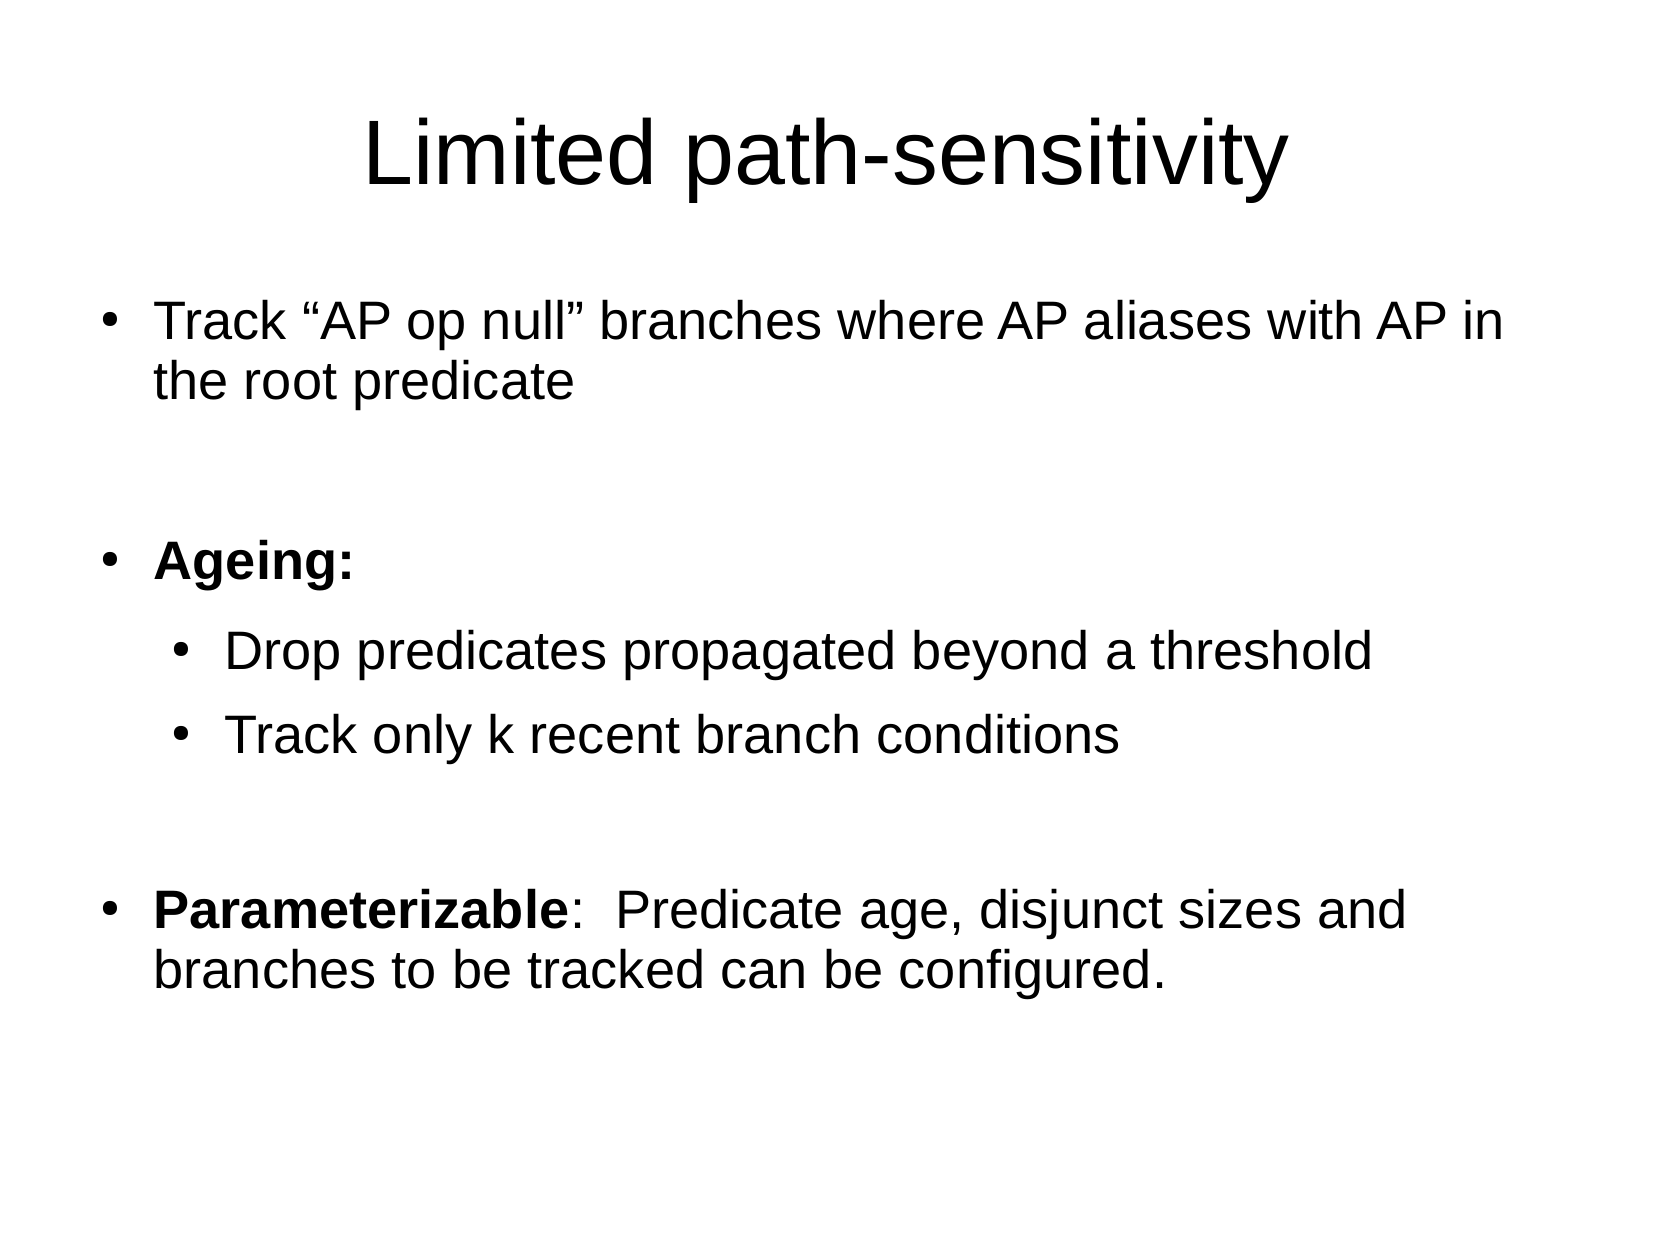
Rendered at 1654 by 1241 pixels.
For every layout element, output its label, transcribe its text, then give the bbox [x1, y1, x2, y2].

title Limited path-sensitivity [82, 49, 1571, 257]
list Track “AP op null” branches where AP aliases with AP in the root predicate Ageing: Drop predicates propagated beyond a threshold Track only k recent branch conditions Parameterizable: Predicate age, disjunct sizes and branches to be tracked can be configured. [82, 290, 1571, 1109]
